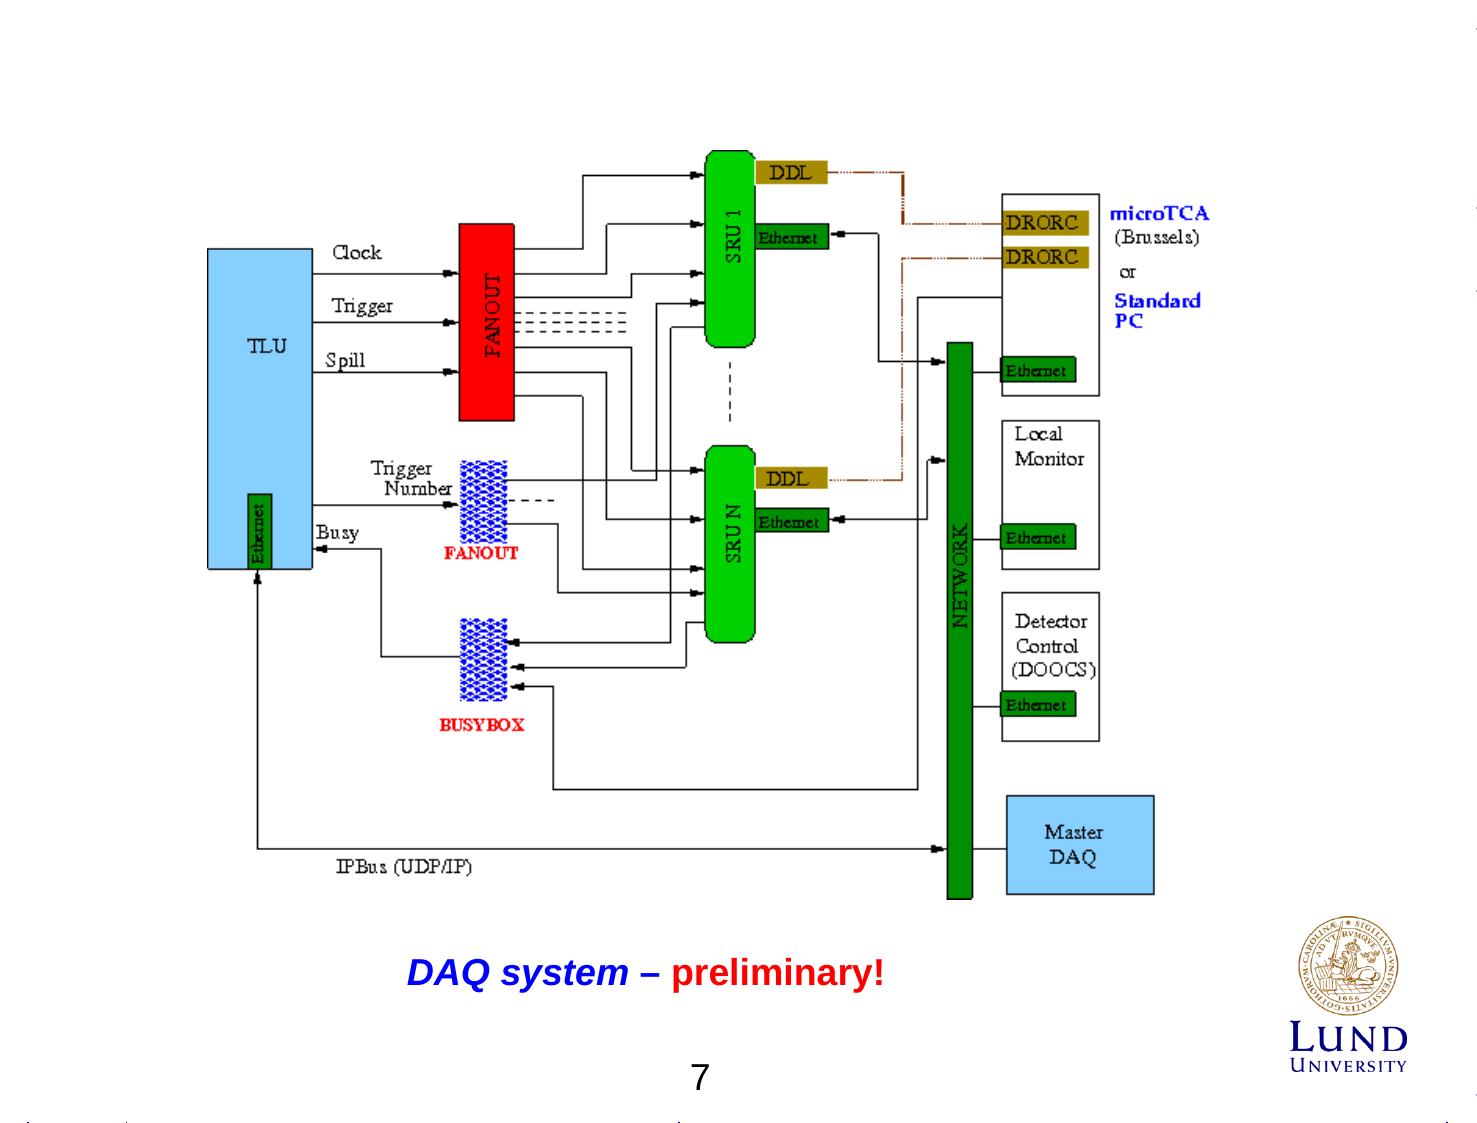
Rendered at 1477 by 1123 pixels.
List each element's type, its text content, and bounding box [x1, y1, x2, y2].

text_box 7 [675, 1050, 726, 1107]
picture [1290, 916, 1407, 1072]
picture [207, 150, 1216, 901]
text_box DAQ system – preliminary! [392, 945, 901, 1002]
